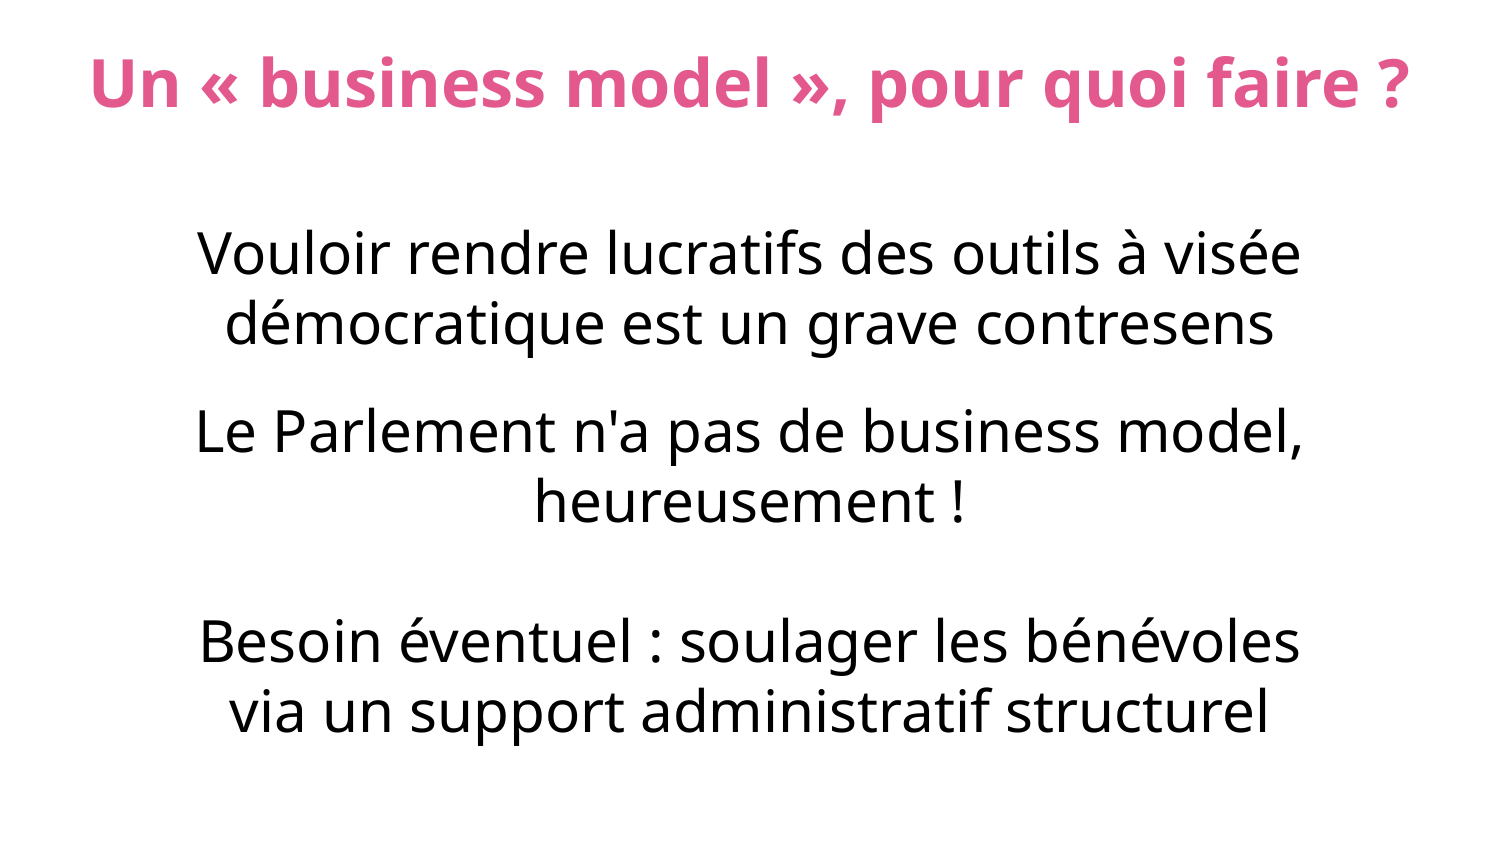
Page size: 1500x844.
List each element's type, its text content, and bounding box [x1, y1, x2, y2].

text_box Un « business model », pour quoi faire ? [56, 33, 1444, 145]
text_box Vouloir rendre lucratifs des outils à visée démocratique est un grave contresens Le Parlement n'a pas de business model, heureusement ! Besoin éventuel : soulager les bénévoles via un support administratif structurel [56, 158, 1444, 802]
